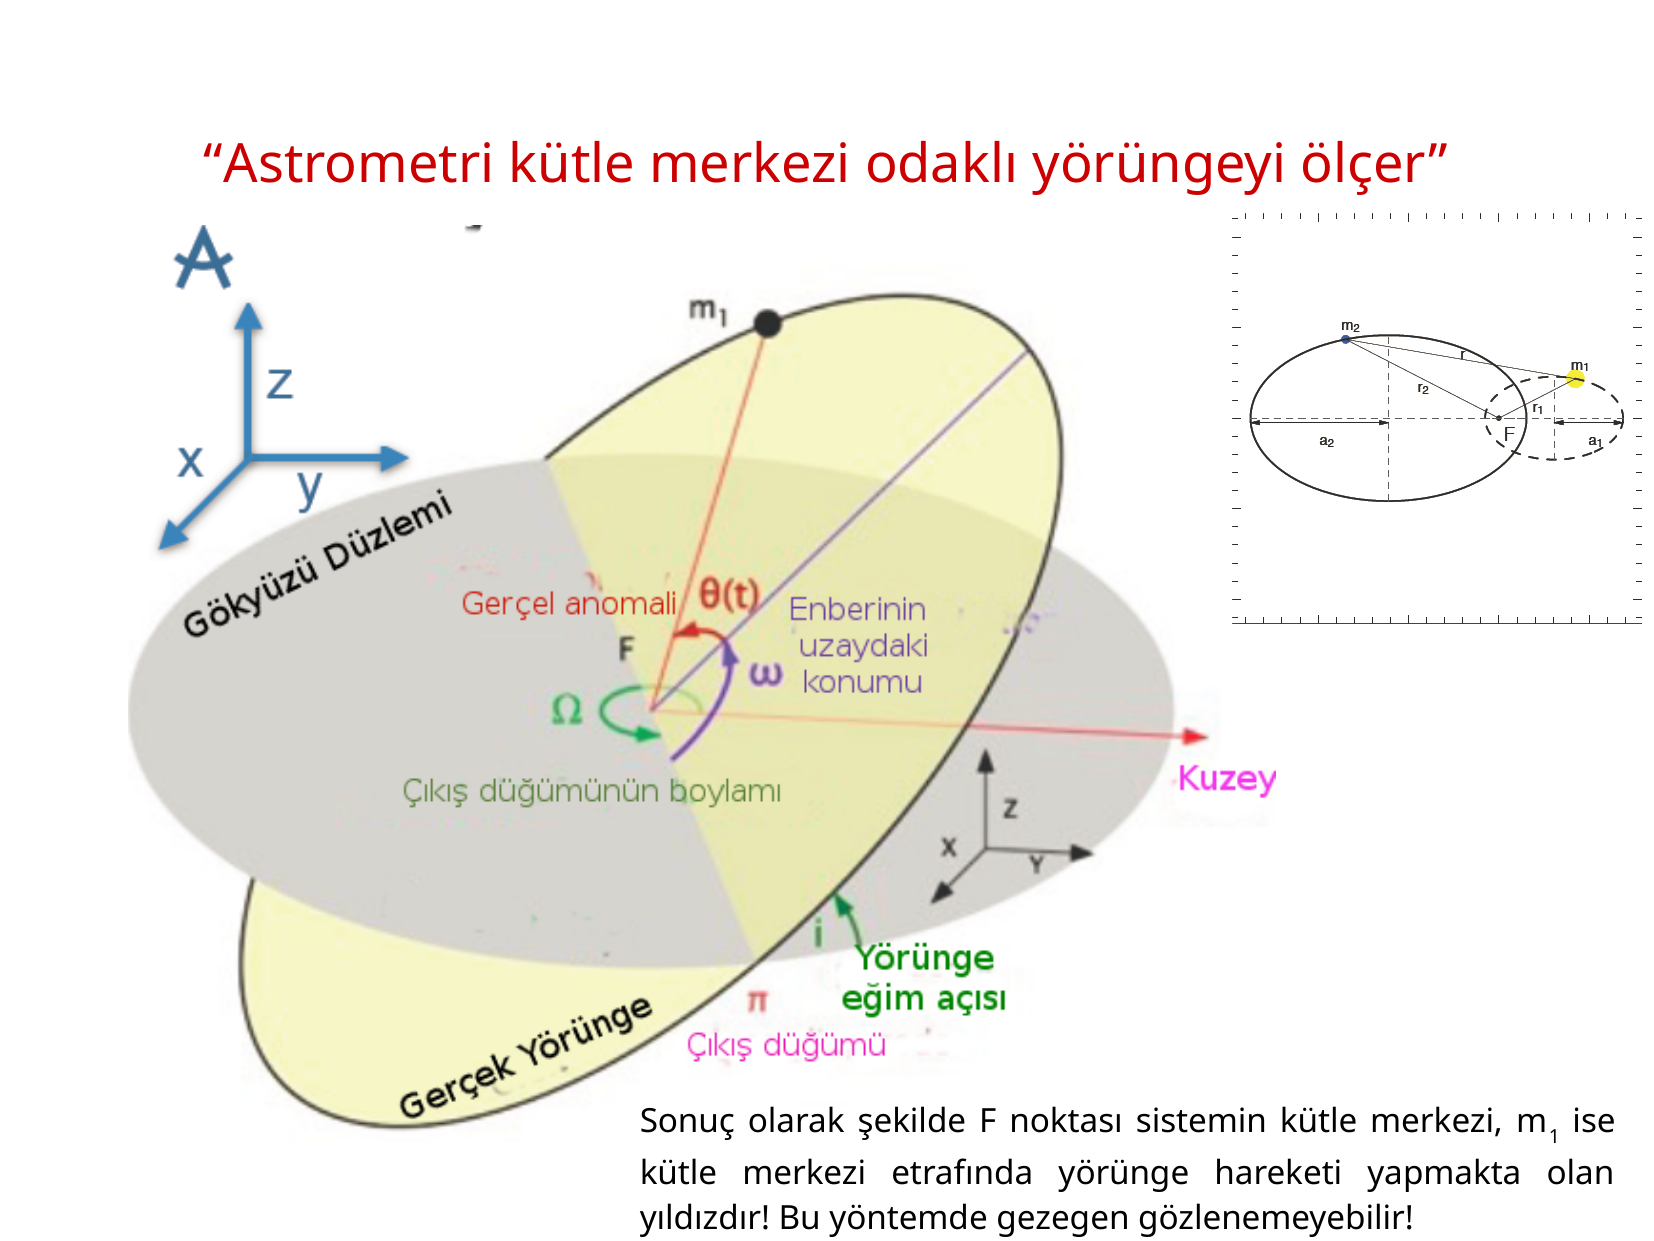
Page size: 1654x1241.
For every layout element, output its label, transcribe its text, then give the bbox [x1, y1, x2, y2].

picture [128, 202, 1653, 1142]
title “Astrometri kütle merkezi odaklı yörüngeyi ölçer” [82, 70, 1571, 254]
text_box Sonuç olarak şekilde F noktası sistemin kütle merkezi, m1 ise kütle merkezi etrafında yörünge hareketi yapmakta olan yıldızdır! Bu yöntemde gezegen gözlenemeyebilir! [625, 1089, 1631, 1234]
